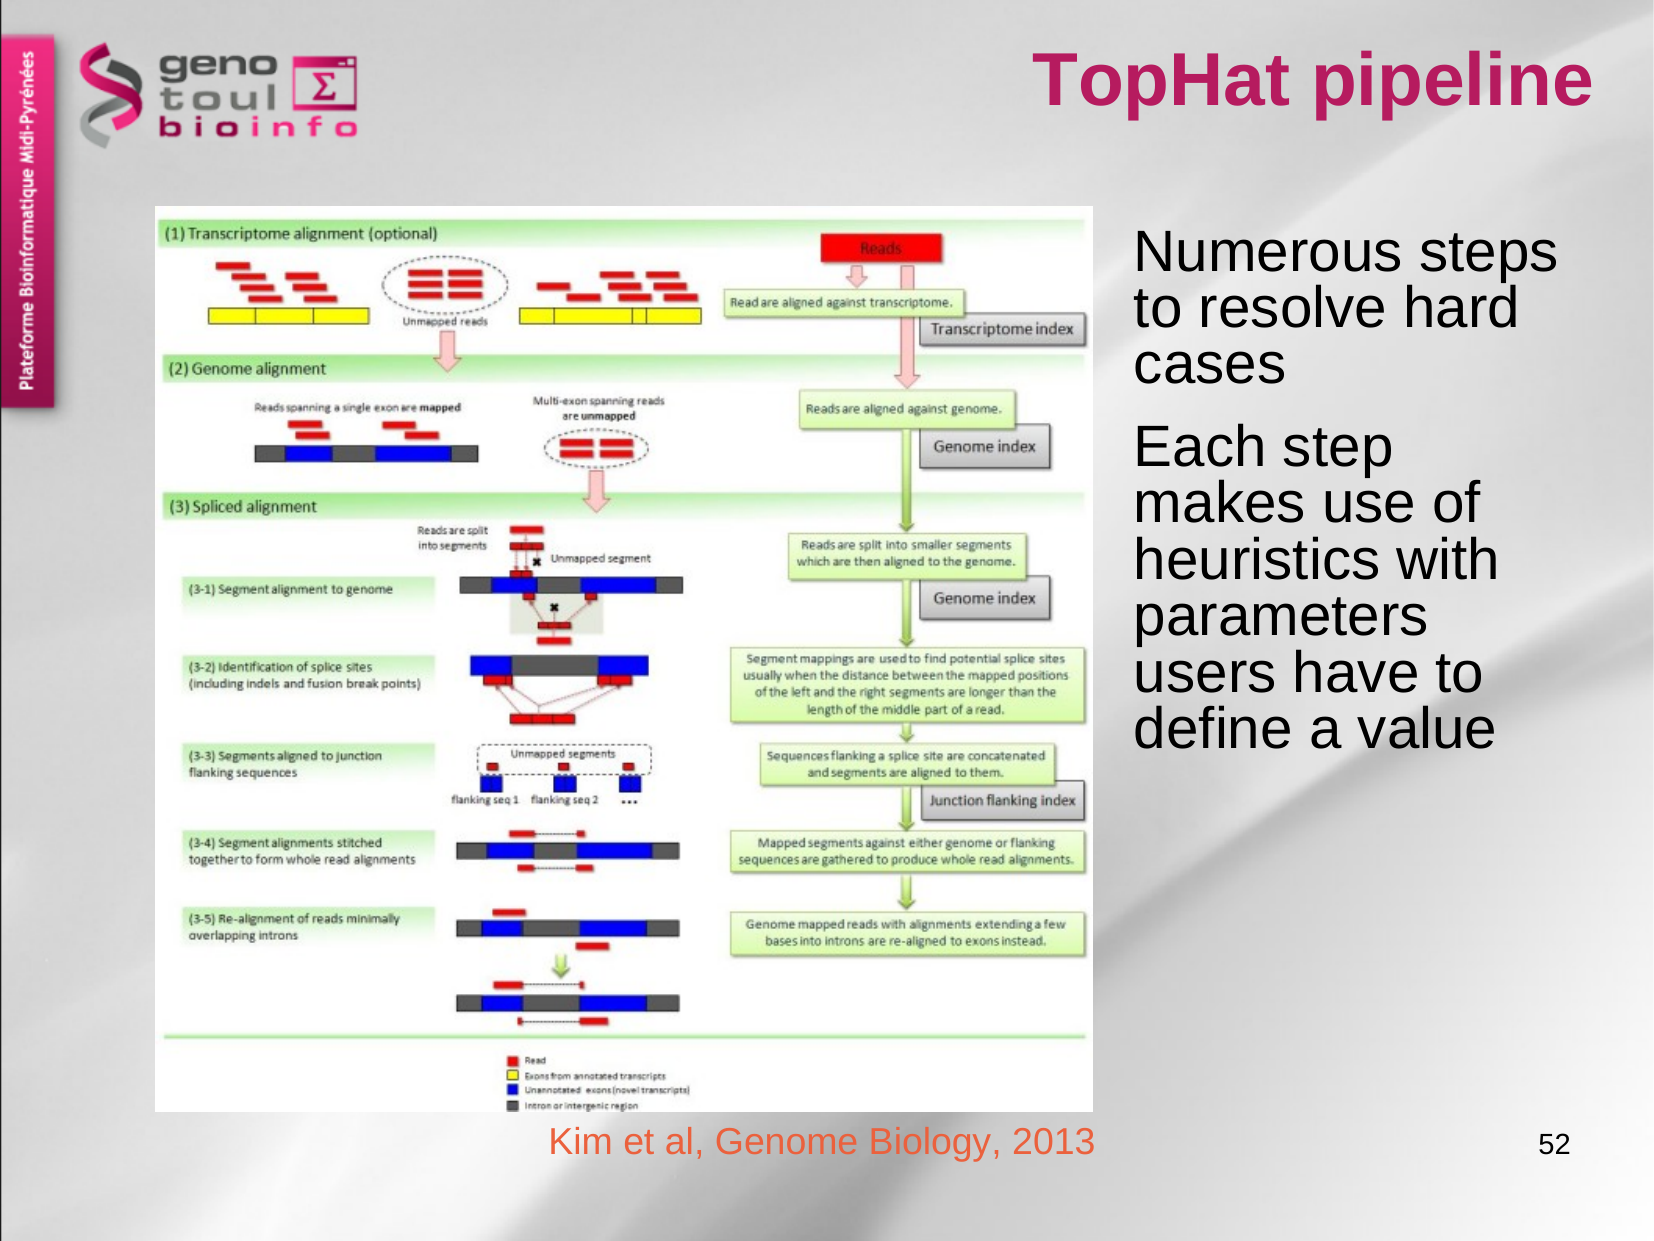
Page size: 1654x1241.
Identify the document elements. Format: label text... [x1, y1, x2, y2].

picture [0, 0, 1654, 1241]
list Numerous steps to resolve hard cases Each step makes use of heuristics with parameters users have to define a value [1133, 212, 1577, 951]
title TopHat pipeline [106, 0, 1595, 198]
text_box Kim et al, Genome Biology, 2013 [312, 1117, 1111, 1175]
